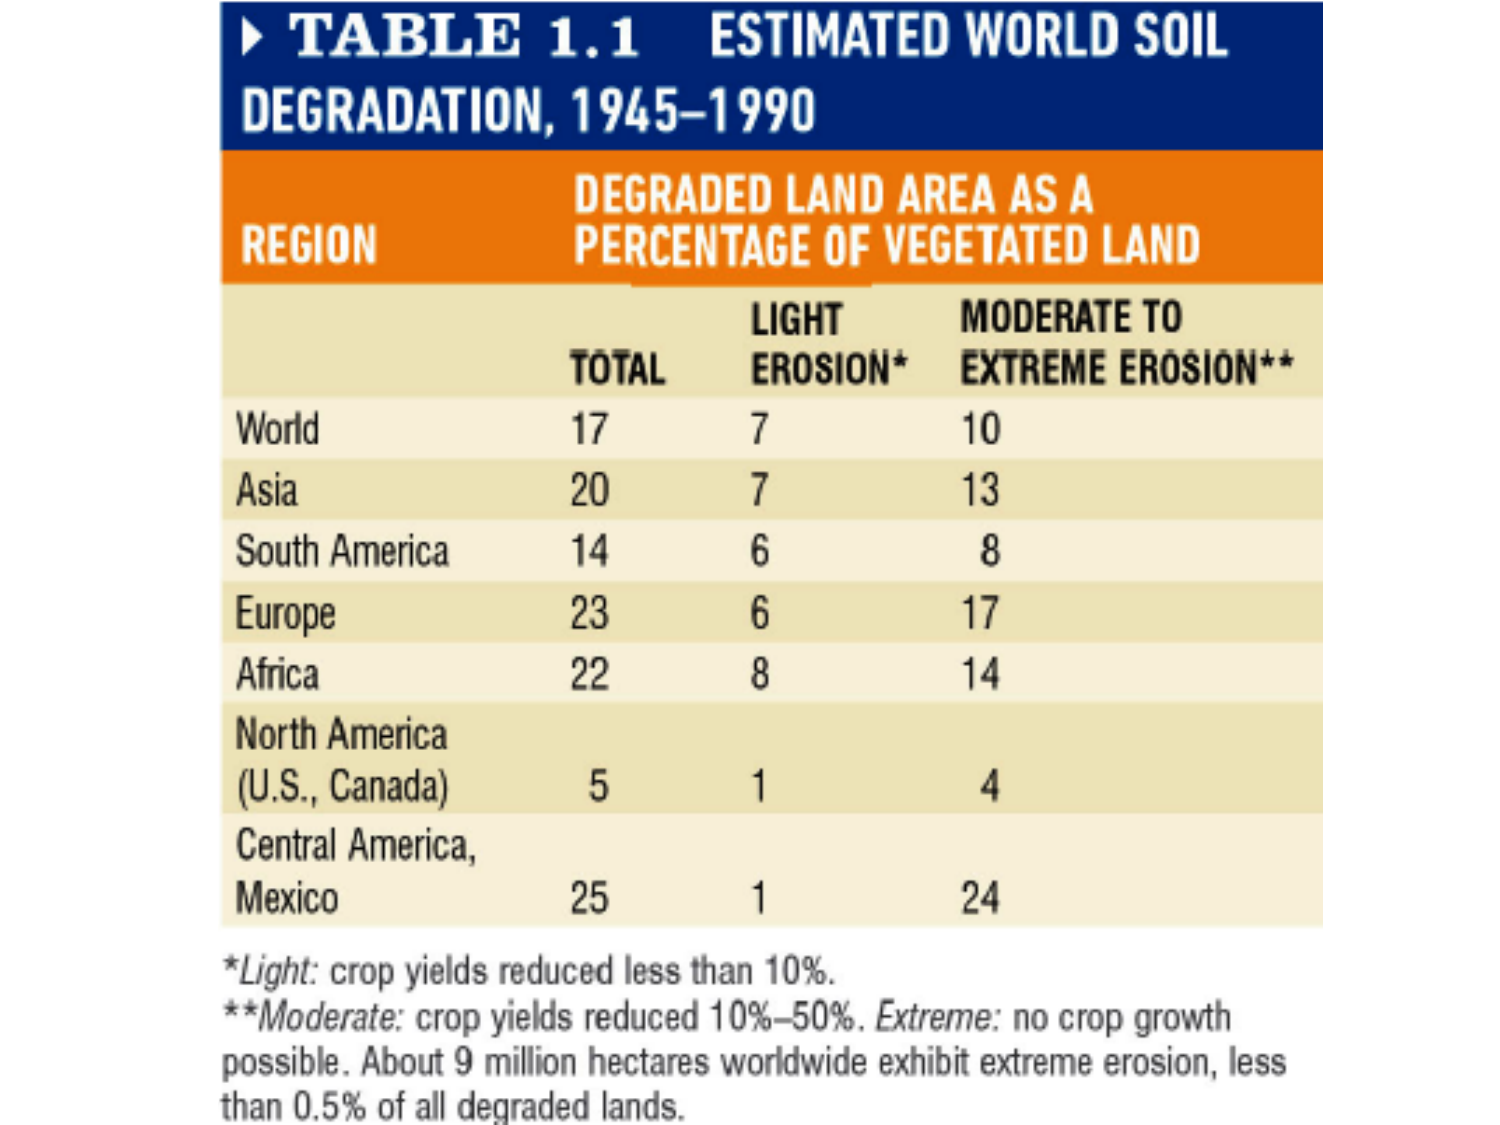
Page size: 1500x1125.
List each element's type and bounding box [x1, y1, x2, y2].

picture [218, 0, 1323, 1125]
